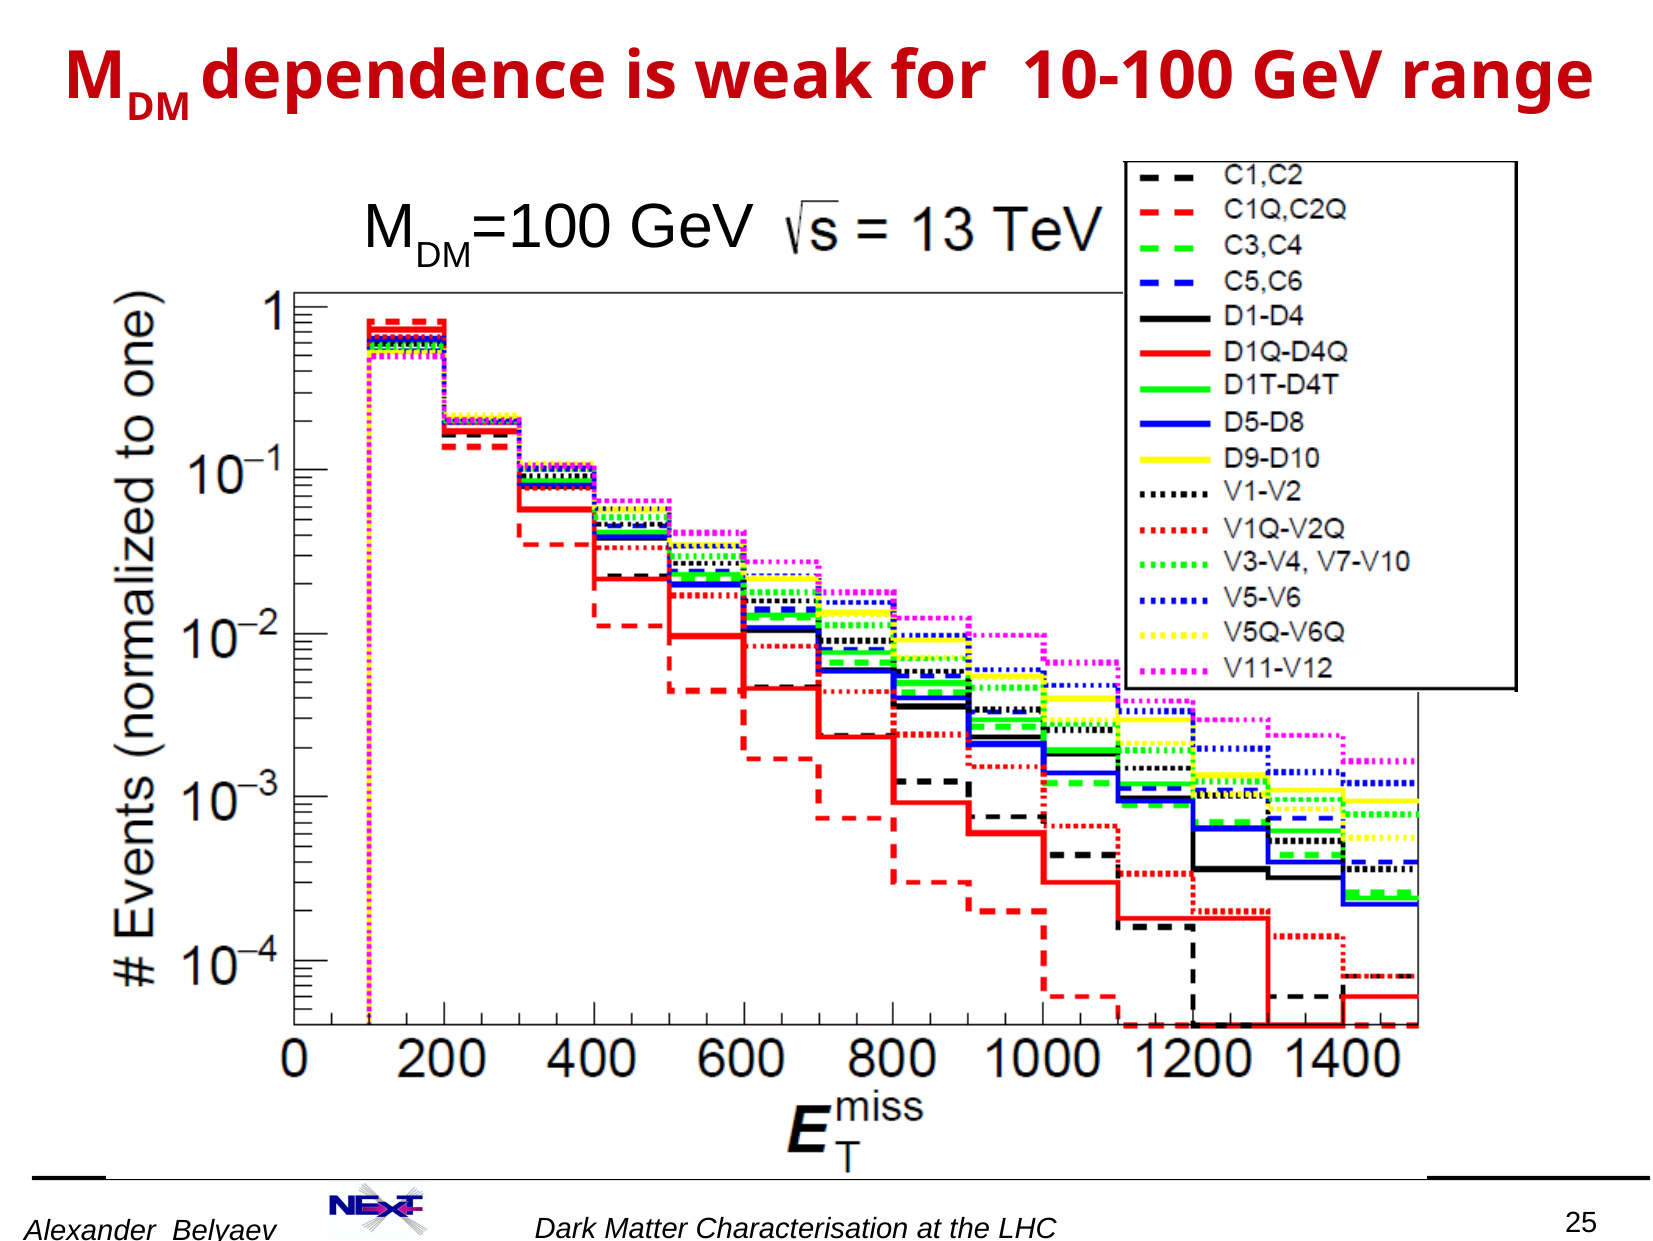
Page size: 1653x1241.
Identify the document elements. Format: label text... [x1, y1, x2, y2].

text_box MDM=100 GeV [348, 177, 770, 283]
title MDM dependence is weak for 10-100 GeV range [0, 23, 1653, 136]
picture [327, 1181, 429, 1236]
picture [106, 161, 1518, 1179]
